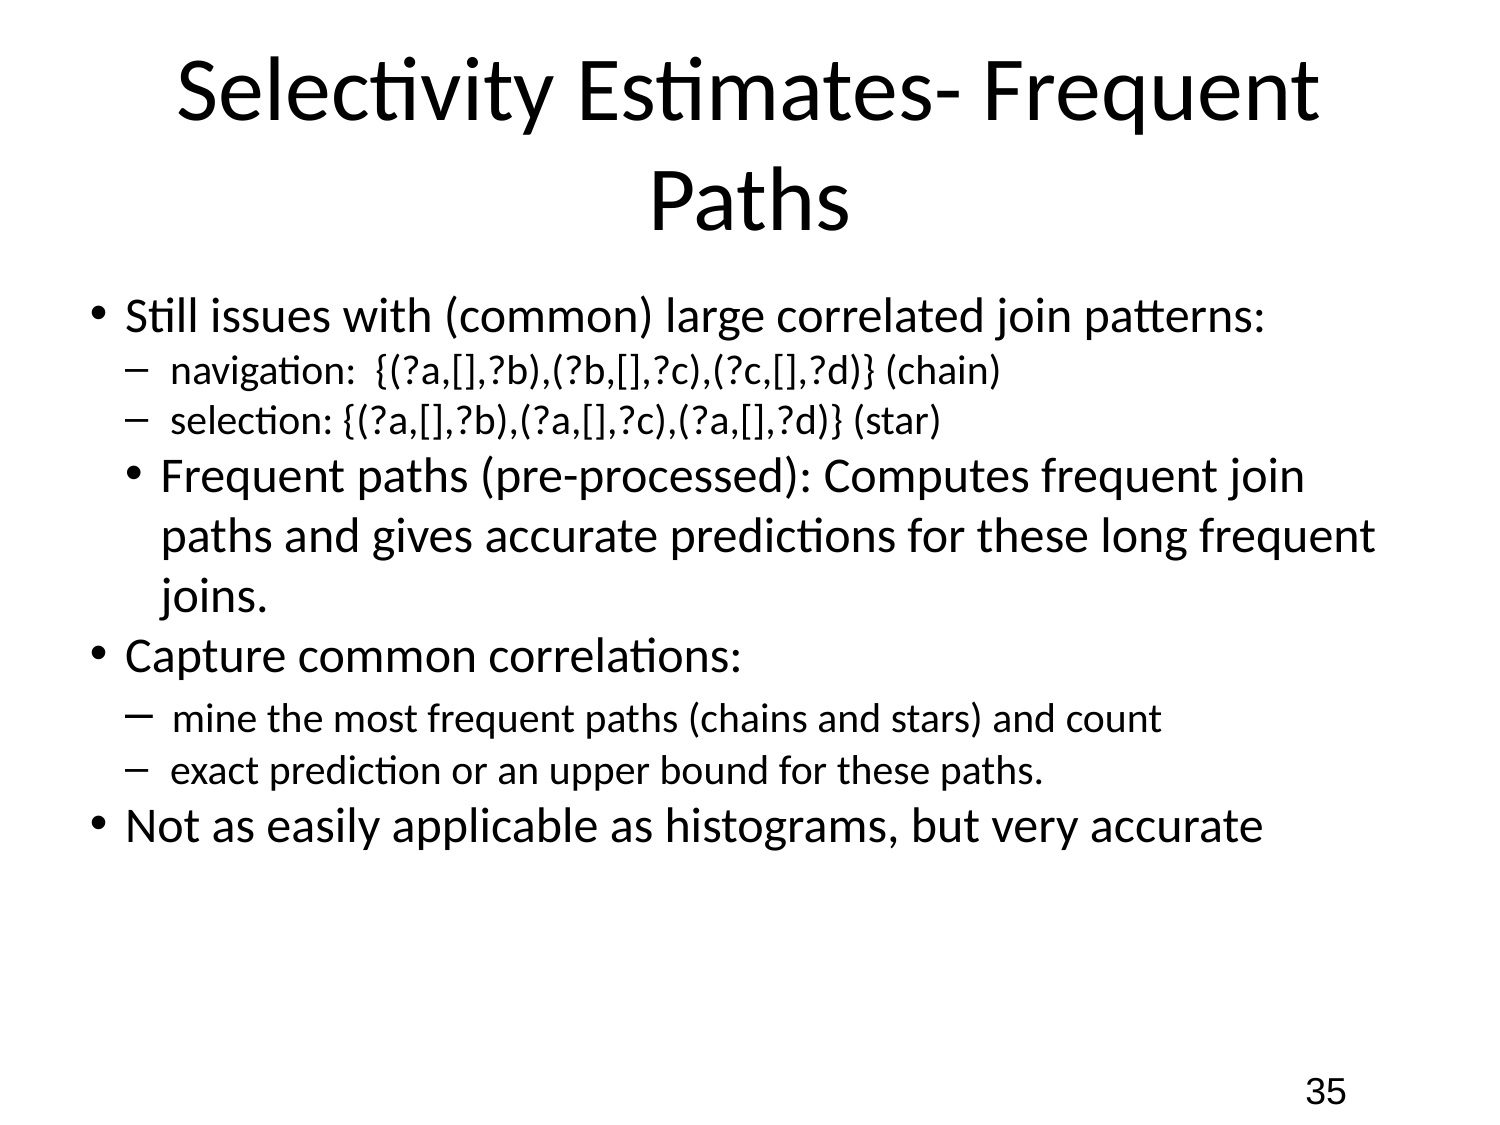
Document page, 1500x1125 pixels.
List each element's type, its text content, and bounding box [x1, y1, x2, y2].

text_box Selectivity Estimates- Frequent Paths [75, 45, 1425, 233]
text_box Still issues with (common) large correlated join patterns: navigation: {(?a,[],?b),(?b,[],?c),(?c,[],?d)} (chain) selection: {(?a,[],?b),(?a,[],?c),(?a,[],?d)} (star) Frequent paths (pre-processed): Computes frequent join paths and gives accurate predictions for these long frequent joins. Capture common correlations: mine the most frequent paths (chains and stars) and count exact prediction or an upper bound for these paths. Not as easily applicable as histograms, but very accurate [75, 275, 1425, 1018]
